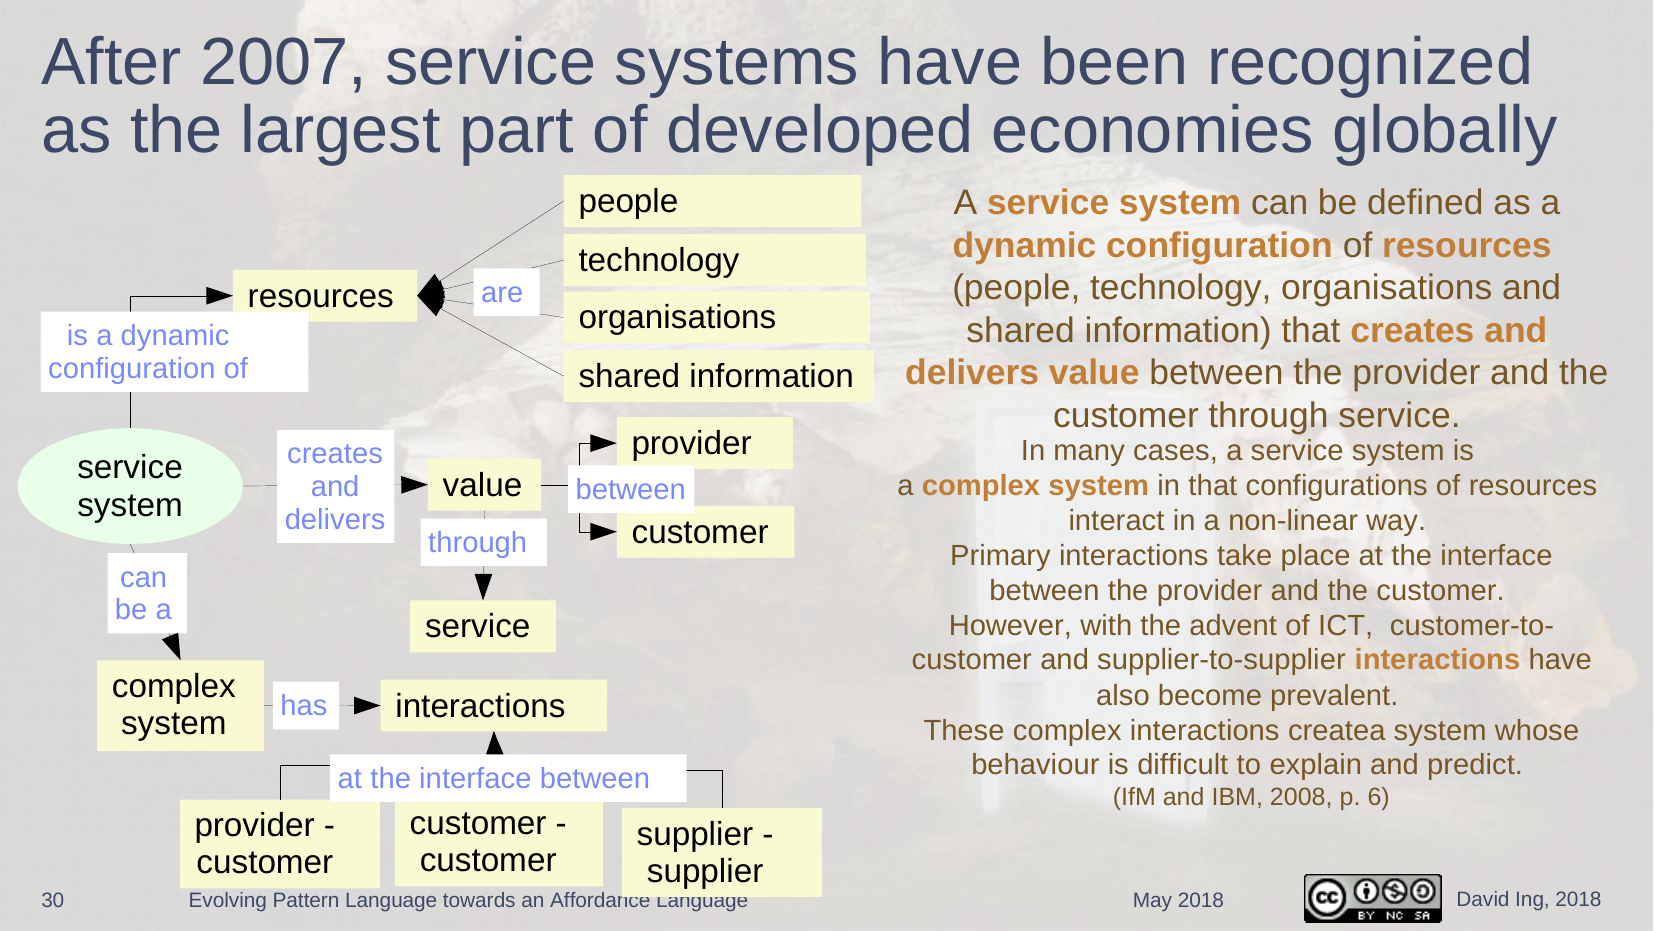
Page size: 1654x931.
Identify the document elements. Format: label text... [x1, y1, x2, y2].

text_box value [427, 458, 542, 511]
title After 2007, service systems have been recognized as the largest part of developed economies globally [41, 30, 1613, 174]
text_box shared information [563, 350, 875, 403]
text_box at the interface between [330, 754, 687, 802]
text_box through [420, 518, 547, 567]
text_box complex system [97, 660, 265, 752]
text_box people [563, 175, 862, 227]
text_box service system [17, 428, 243, 544]
text_box In many cases, a service system is a complex system in that configurations of resources interact in a non-linear way. Primary interactions take place at the interface between the provider and the customer. However, with the advent of ICT, customer-to-customer and supplier-to-supplier interactions have also become prevalent. These complex interactions createa system whose behaviour is difficult to explain and predict. (IfM and IBM, 2008, p. 6) [882, 423, 1624, 819]
text_box has [272, 681, 339, 730]
text_box interactions [380, 679, 608, 732]
text_box customer [616, 505, 795, 558]
text_box is a dynamic configuration of [40, 311, 309, 392]
text_box can be a [107, 553, 187, 634]
text_box customer - customer [394, 802, 604, 887]
text_box A service system can be defined as a dynamic configuration of resources (people, technology, organisations and shared information) that creates and delivers value between the provider and the customer through service. [890, 171, 1635, 442]
text_box provider - customer [179, 799, 380, 889]
text_box creates and delivers [277, 429, 395, 543]
text_box organisations [563, 291, 870, 344]
text_box between [568, 465, 695, 514]
text_box service [410, 600, 556, 653]
text_box are [473, 268, 540, 316]
text_box provider [616, 417, 793, 470]
text_box 1967 Pattern Manual [0, 0, 1653, 931]
text_box supplier - supplier [621, 807, 822, 897]
picture [1304, 874, 1442, 923]
text_box technology [563, 234, 866, 287]
text_box resources [232, 269, 418, 322]
